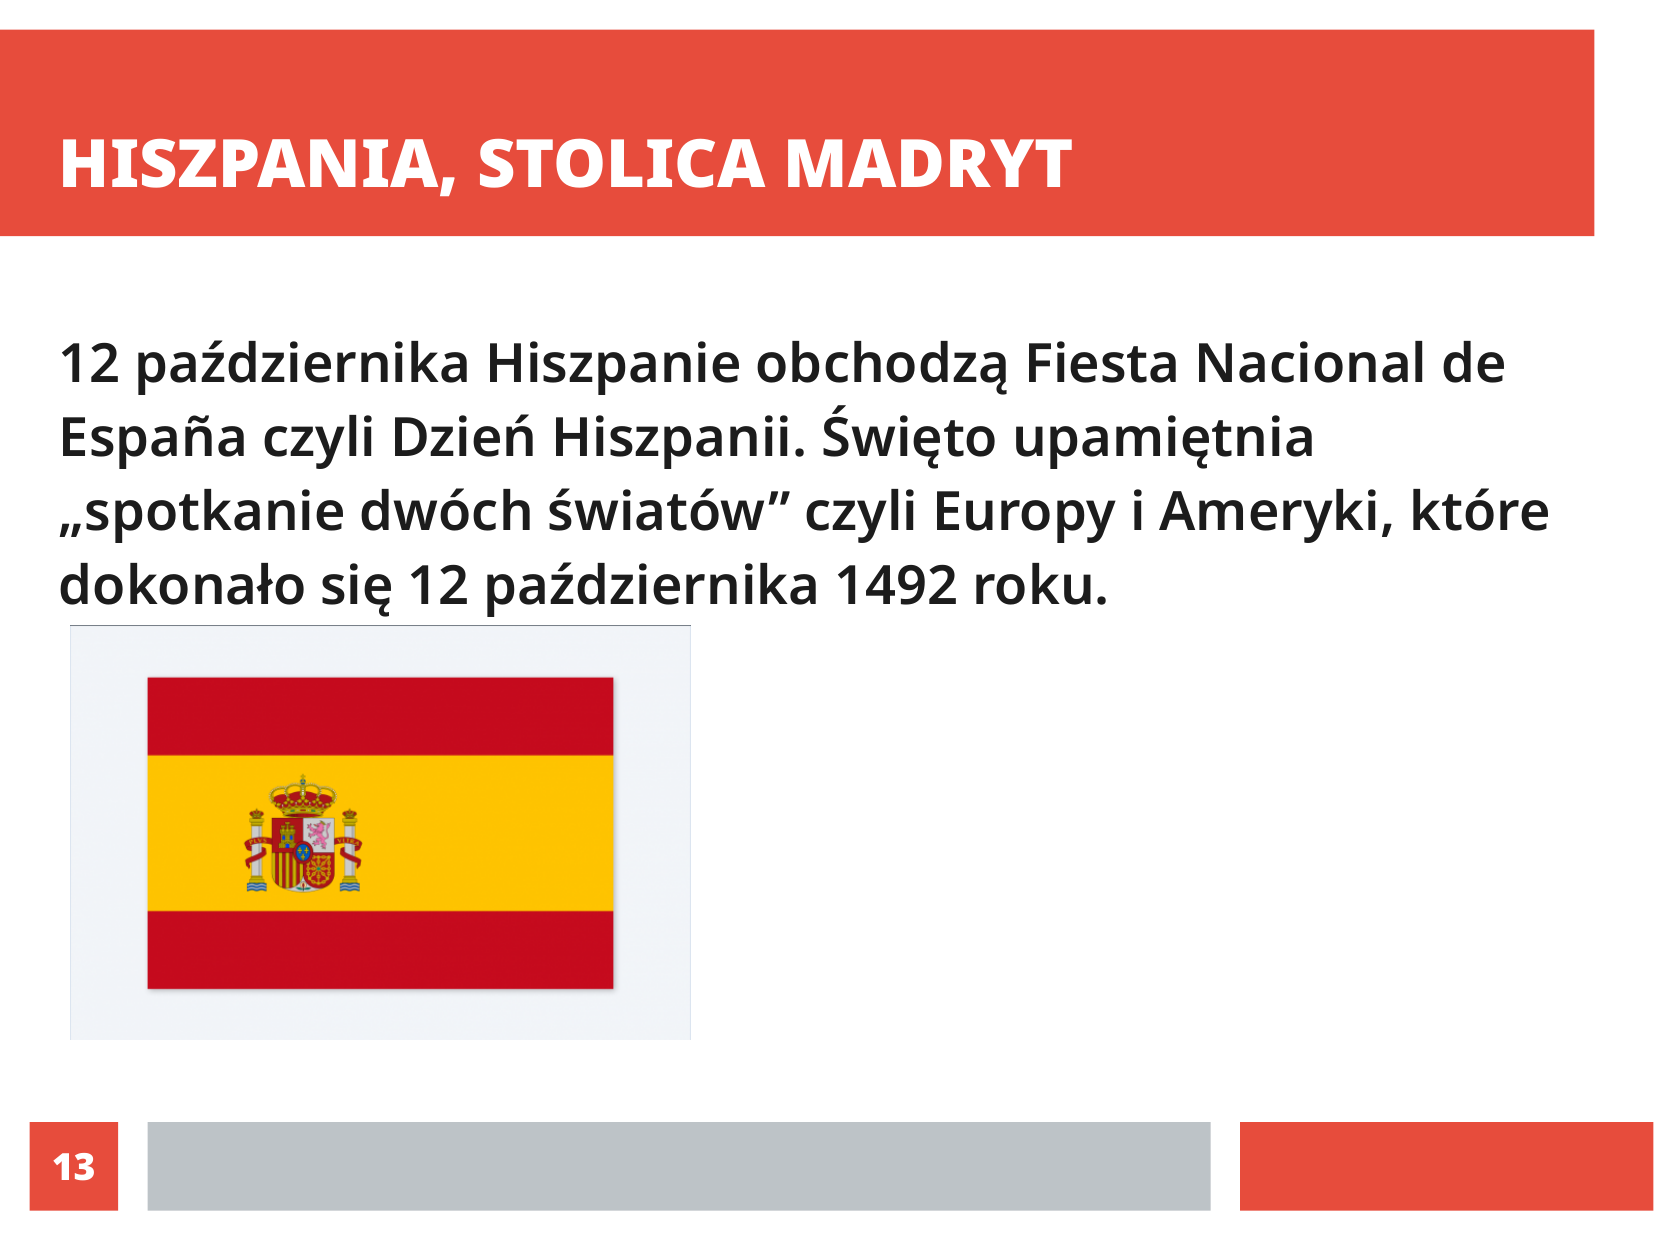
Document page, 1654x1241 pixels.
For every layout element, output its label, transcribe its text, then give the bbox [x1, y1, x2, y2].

picture [70, 625, 691, 1040]
title HISZPANIA, STOLICA MADRYT [59, 59, 1595, 207]
list 12 października Hiszpanie obchodzą Fiesta Nacional de España czyli Dzień Hiszpanii. Święto upamiętnia „spotkanie dwóch światów” czyli Europy i Ameryki, które dokonało się 12 października 1492 roku. [59, 324, 1565, 1093]
